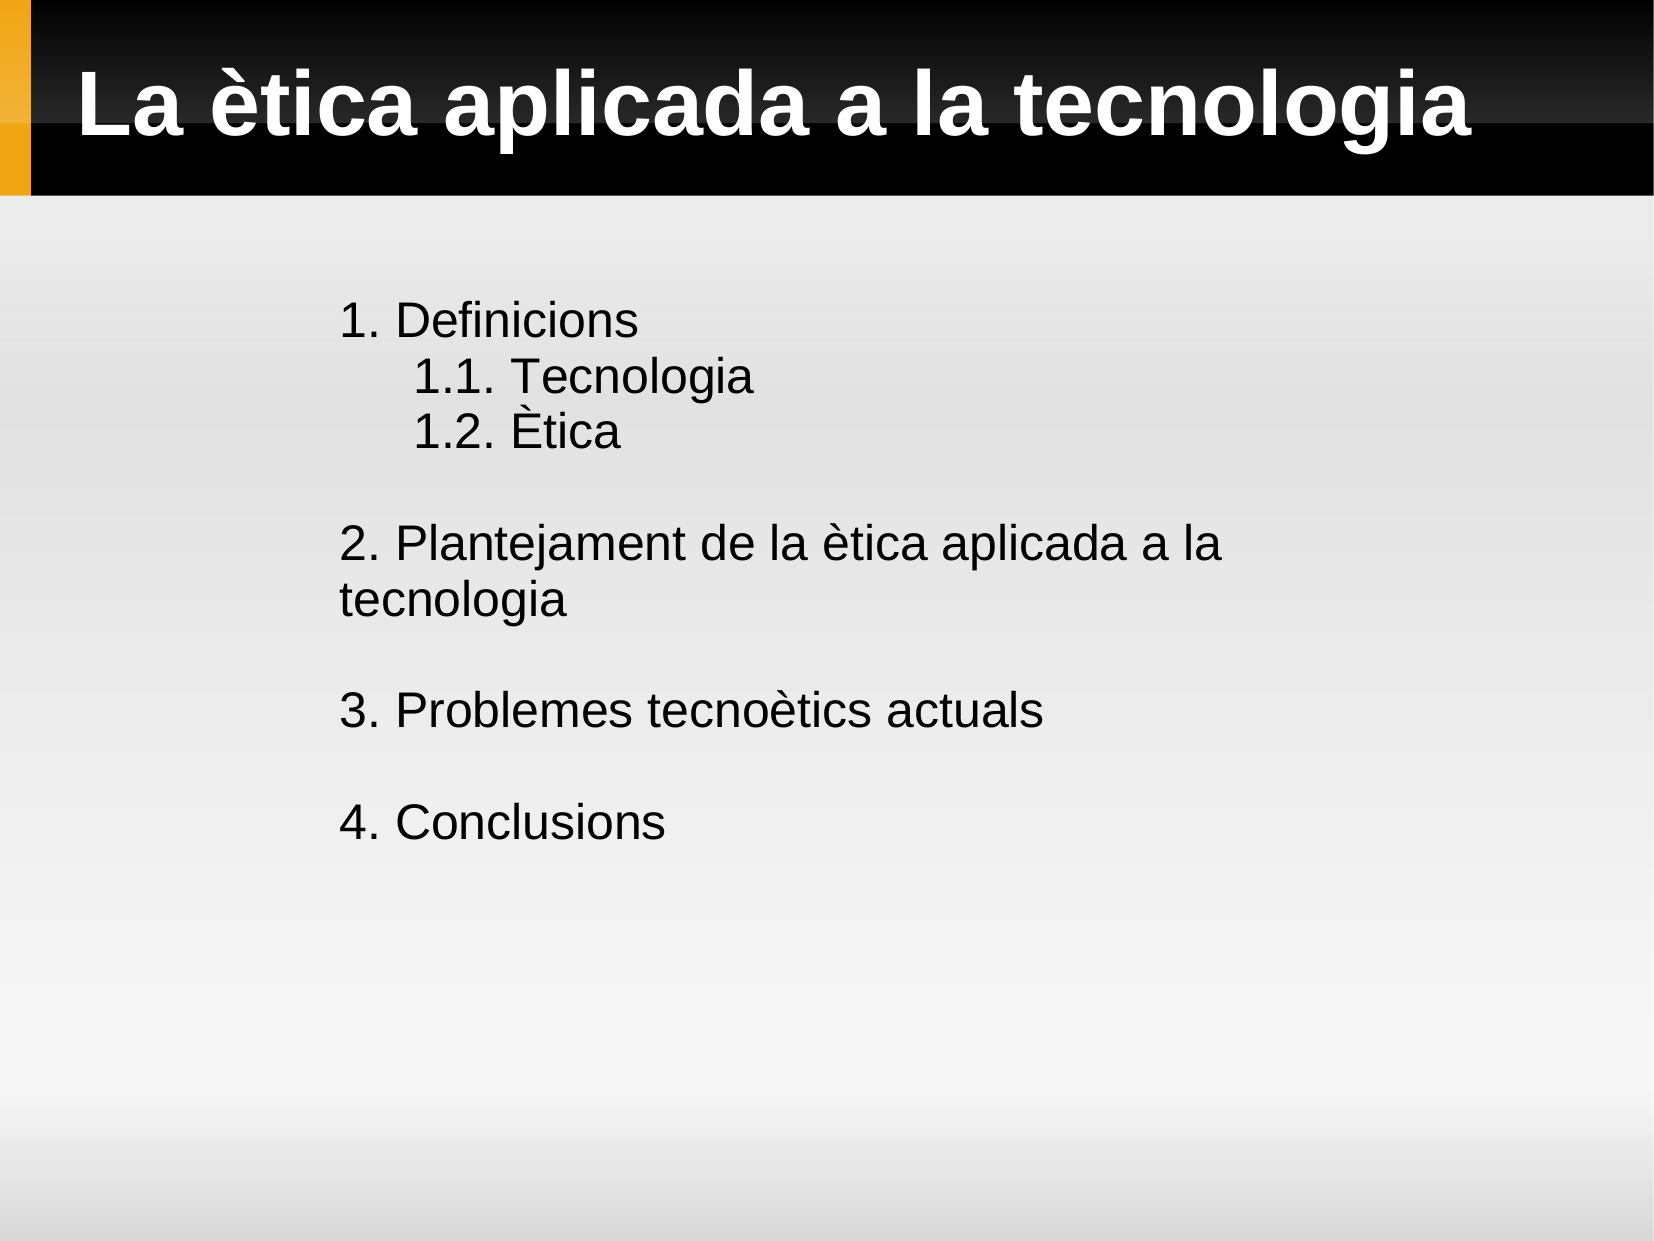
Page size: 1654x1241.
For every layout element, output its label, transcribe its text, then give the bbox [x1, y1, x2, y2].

text_box 1. Definicions 1.1. Tecnologia 1.2. Ètica 2. Plantejament de la ètica aplicada a la tecnologia 3. Problemes tecnoètics actuals 4. Conclusions [324, 284, 1300, 955]
picture [0, 0, 1654, 1241]
title La ètica aplicada a la tecnologia [76, 0, 1565, 208]
